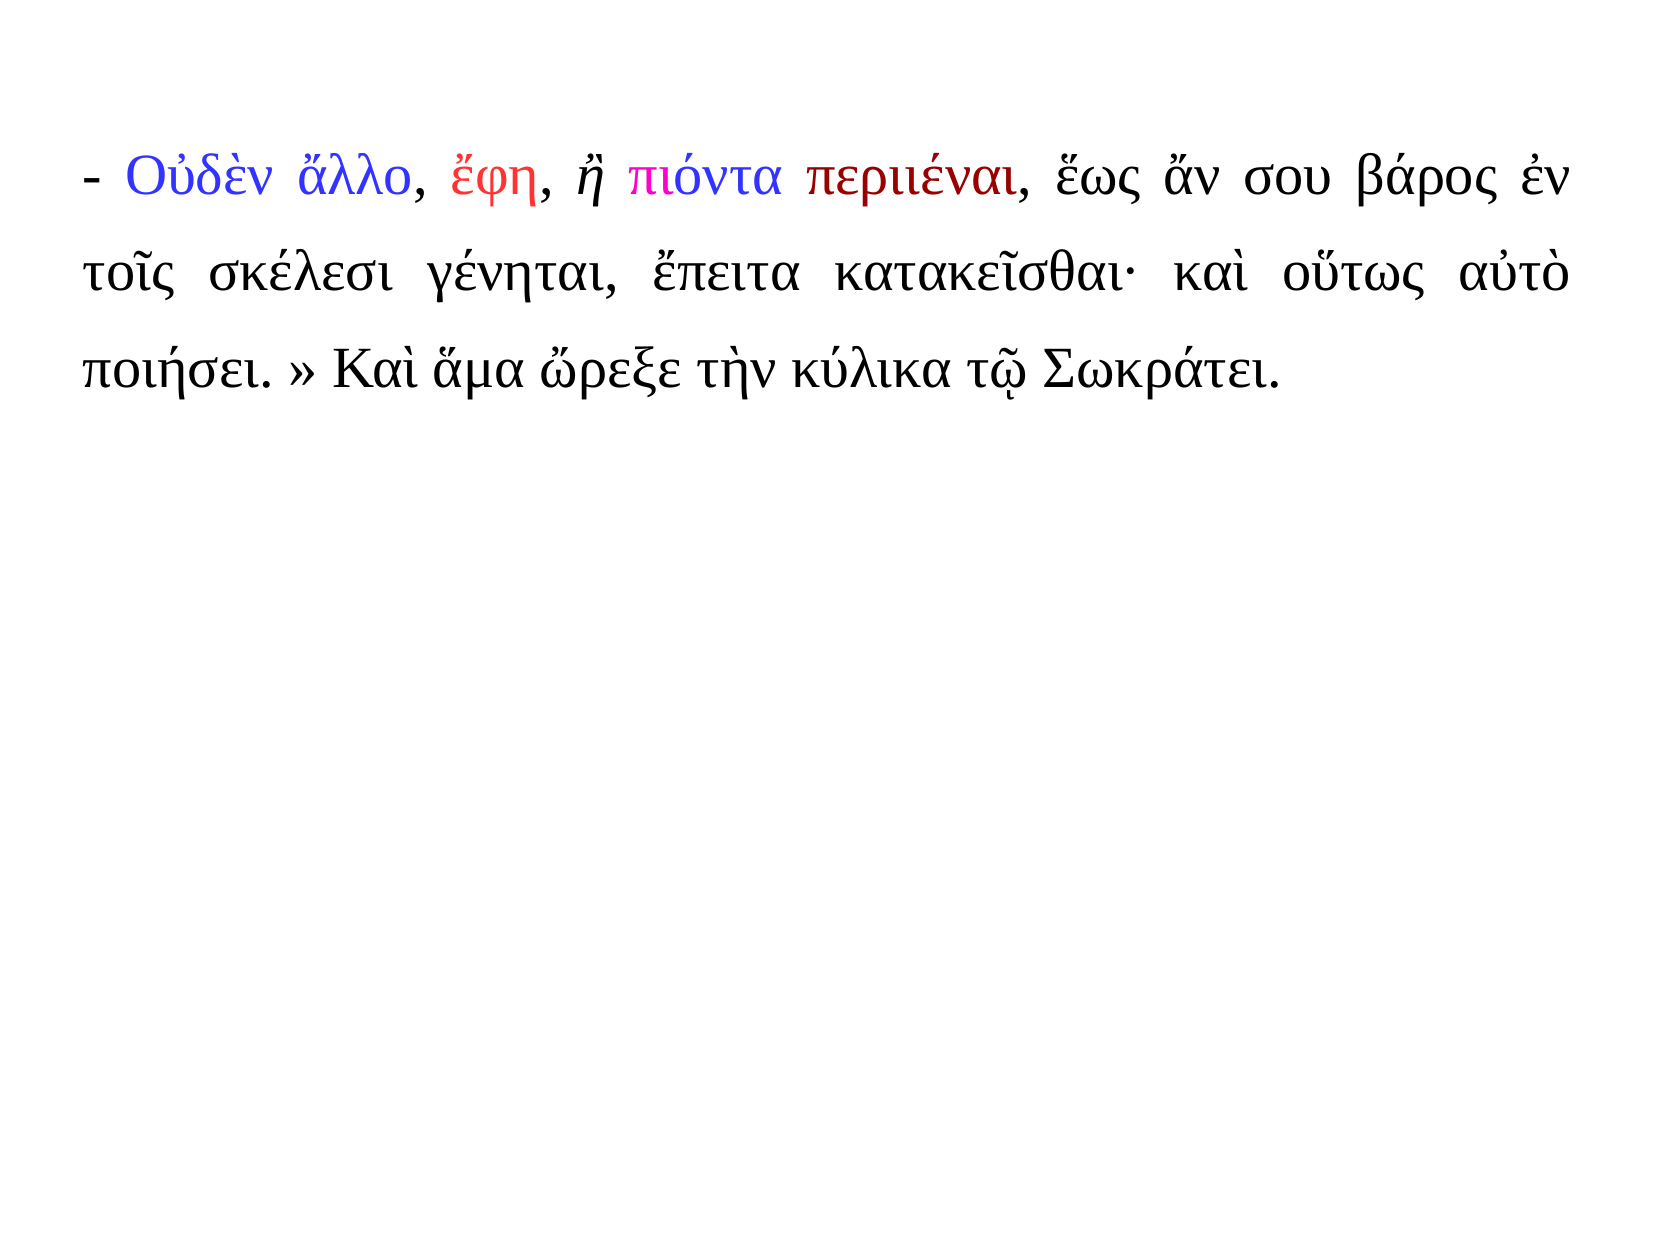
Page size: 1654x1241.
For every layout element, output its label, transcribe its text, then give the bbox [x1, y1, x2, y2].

title - Οὐδὲν ἄλλο, ἔφη, ἢ πιόντα περιιέναι, ἕως ἄν σου βάρος ἐν τοῖς σκέλεσι γένηται, ἔπειτα κατακεῖσθαι· καὶ οὕτως αὐτὸ ποιήσει. » Καὶ ἅμα ὤρεξε τὴν κύλικα τῷ Σωκράτει. [82, 49, 1571, 461]
